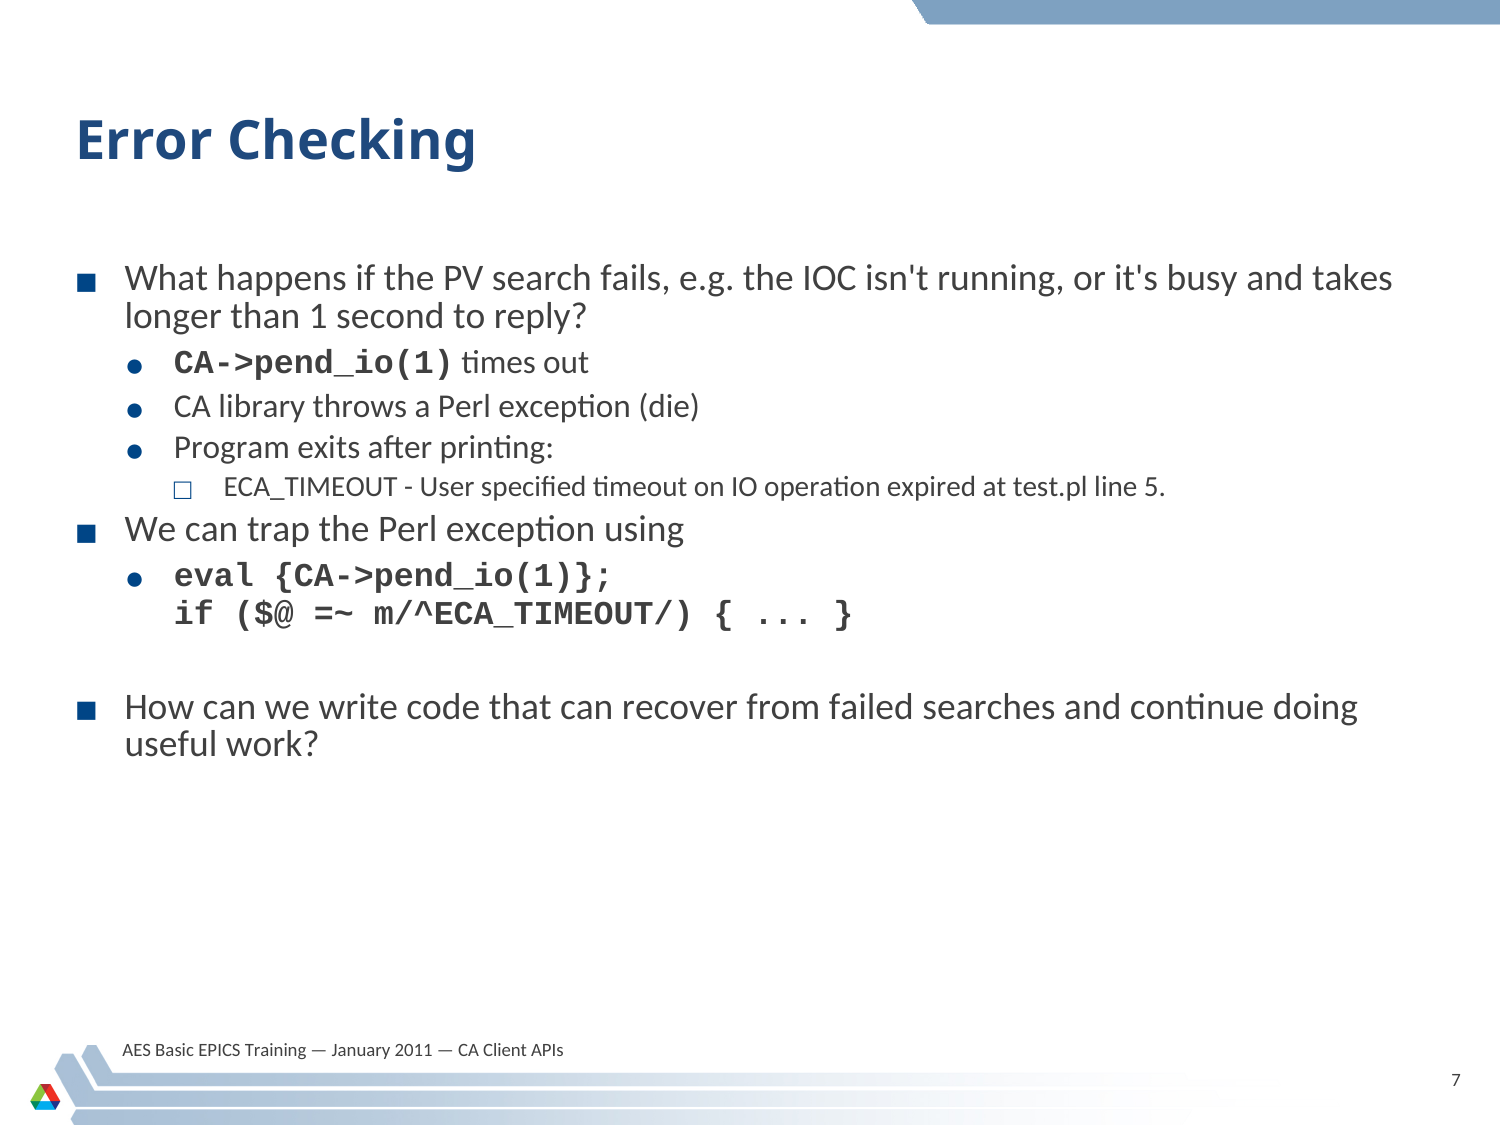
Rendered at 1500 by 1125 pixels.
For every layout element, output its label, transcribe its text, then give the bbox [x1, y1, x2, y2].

picture [0, 1037, 1500, 1125]
picture [0, 0, 1500, 26]
list What happens if the PV search fails, e.g. the IOC isn't running, or it's busy and takes longer than 1 second to reply? CA->pend_io(1) times out CA library throws a Perl exception (die) Program exits after printing: ECA_TIMEOUT - User specified timeout on IO operation expired at test.pl line 5. We can trap the Perl exception using eval {CA->pend_io(1)}; if ($@ =~ m/^ECA_TIMEOUT/) { ... } How can we write code that can recover from failed searches and continue doing useful work? [75, 262, 1426, 991]
title Error Checking [75, 52, 1426, 226]
